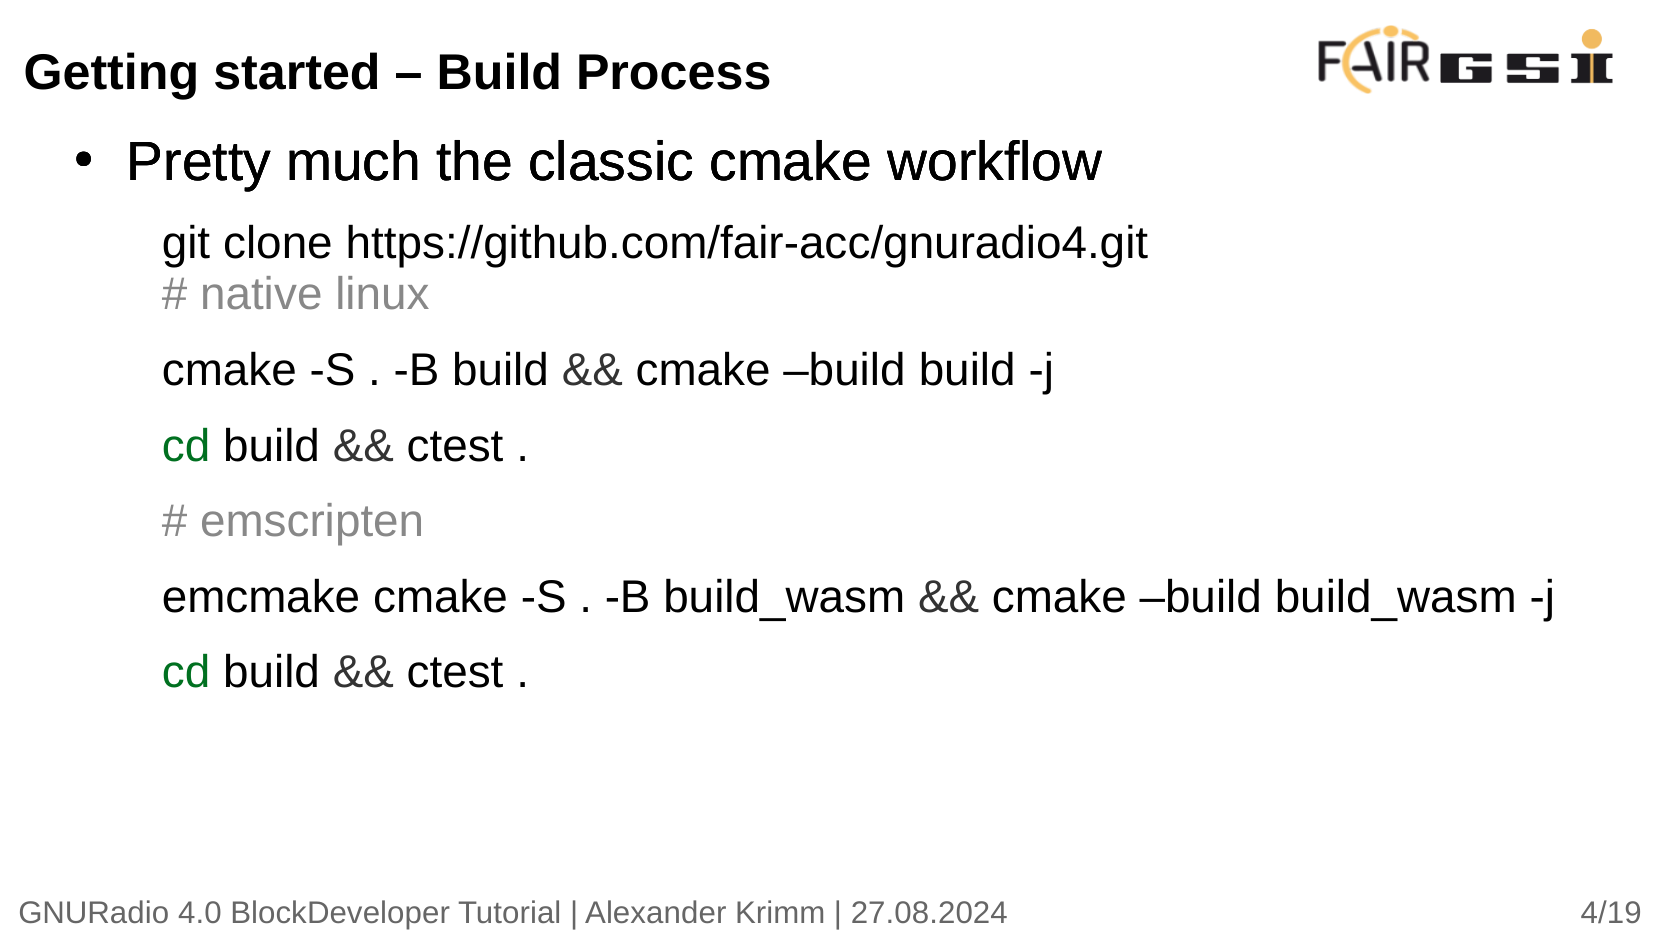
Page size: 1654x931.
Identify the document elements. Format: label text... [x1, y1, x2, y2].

list Pretty much the classic cmake workflow [56, 129, 1622, 210]
text_box git clone https://github.com/fair-acc/gnuradio4.git # native linux cmake -S . -B build && cmake –build build -j cd build && ctest . # emscripten emcmake cmake -S . -B build_wasm && cmake –build build_wasm -j cd build && ctest . [147, 210, 1577, 757]
title Getting started – Build Process [23, 5, 1638, 139]
